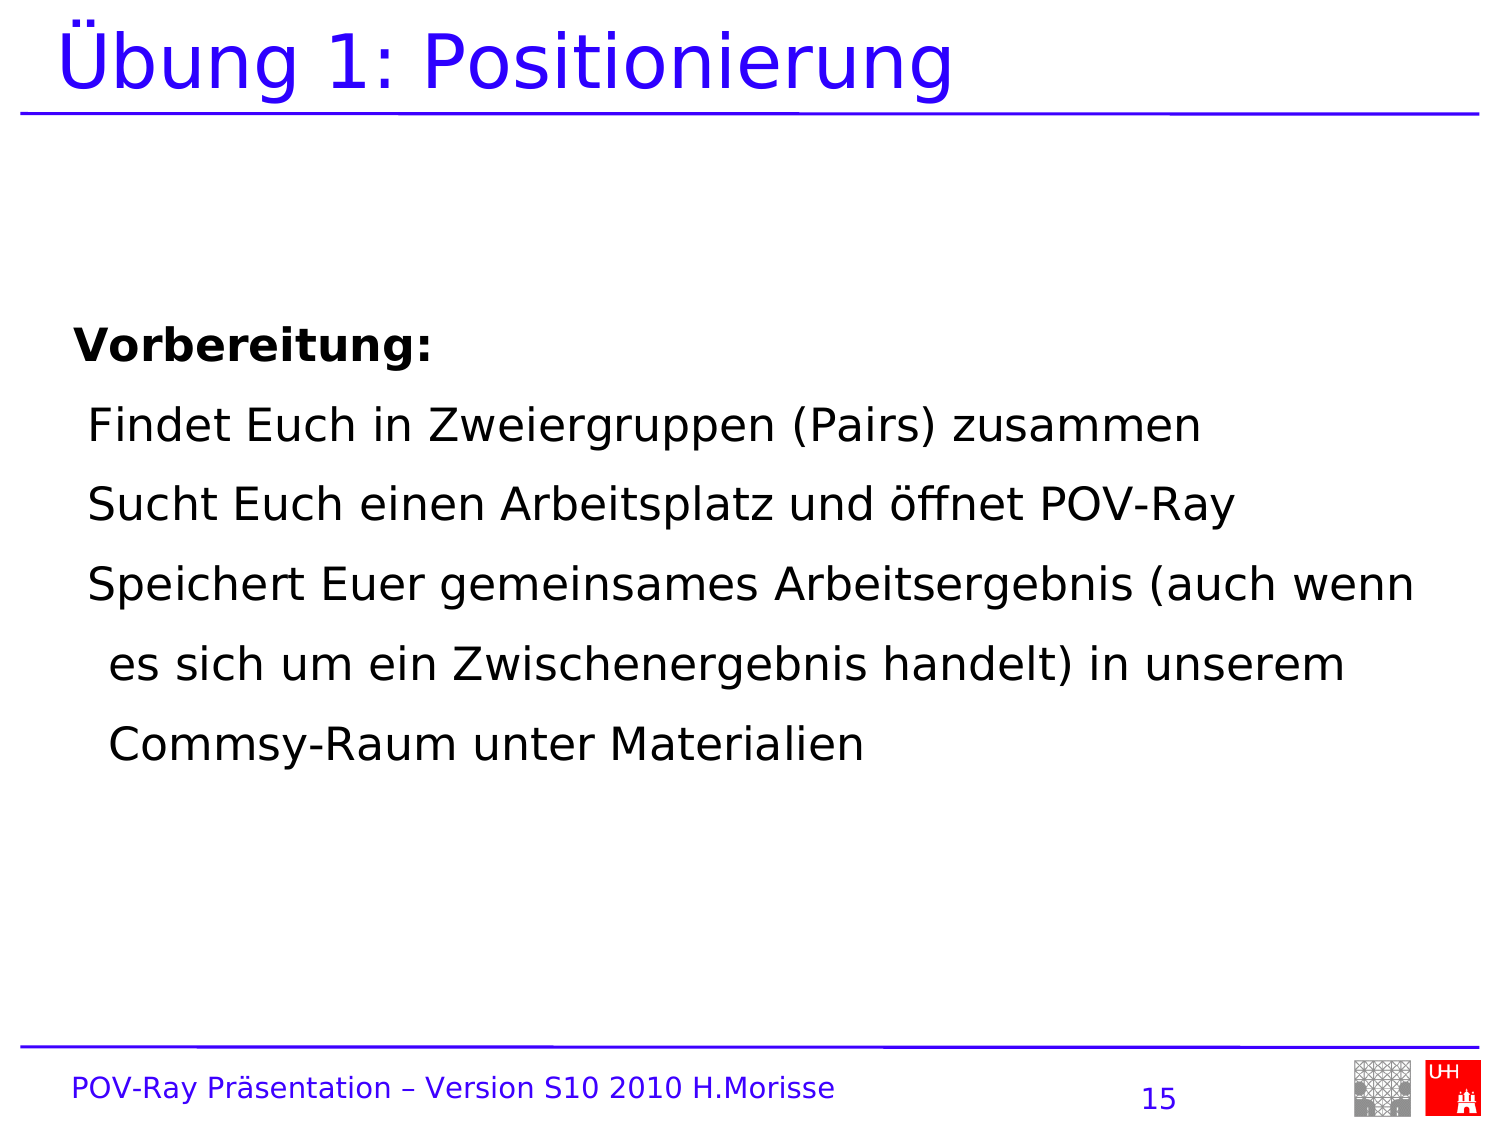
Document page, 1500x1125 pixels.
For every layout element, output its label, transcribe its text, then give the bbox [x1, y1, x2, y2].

picture [1352, 1058, 1414, 1119]
text_box Vorbereitung: Findet Euch in Zweiergruppen (Pairs) zusammen Sucht Euch einen Arbeitsplatz und öffnet POV-Ray Speichert Euer gemeinsames Arbeitsergebnis (auch wenn es sich um ein Zwischenergebnis handelt) in unserem Commsy-Raum unter Materialien [46, 148, 1500, 915]
title Übung 1: Positionierung [29, 11, 1152, 114]
picture [1422, 1058, 1483, 1119]
